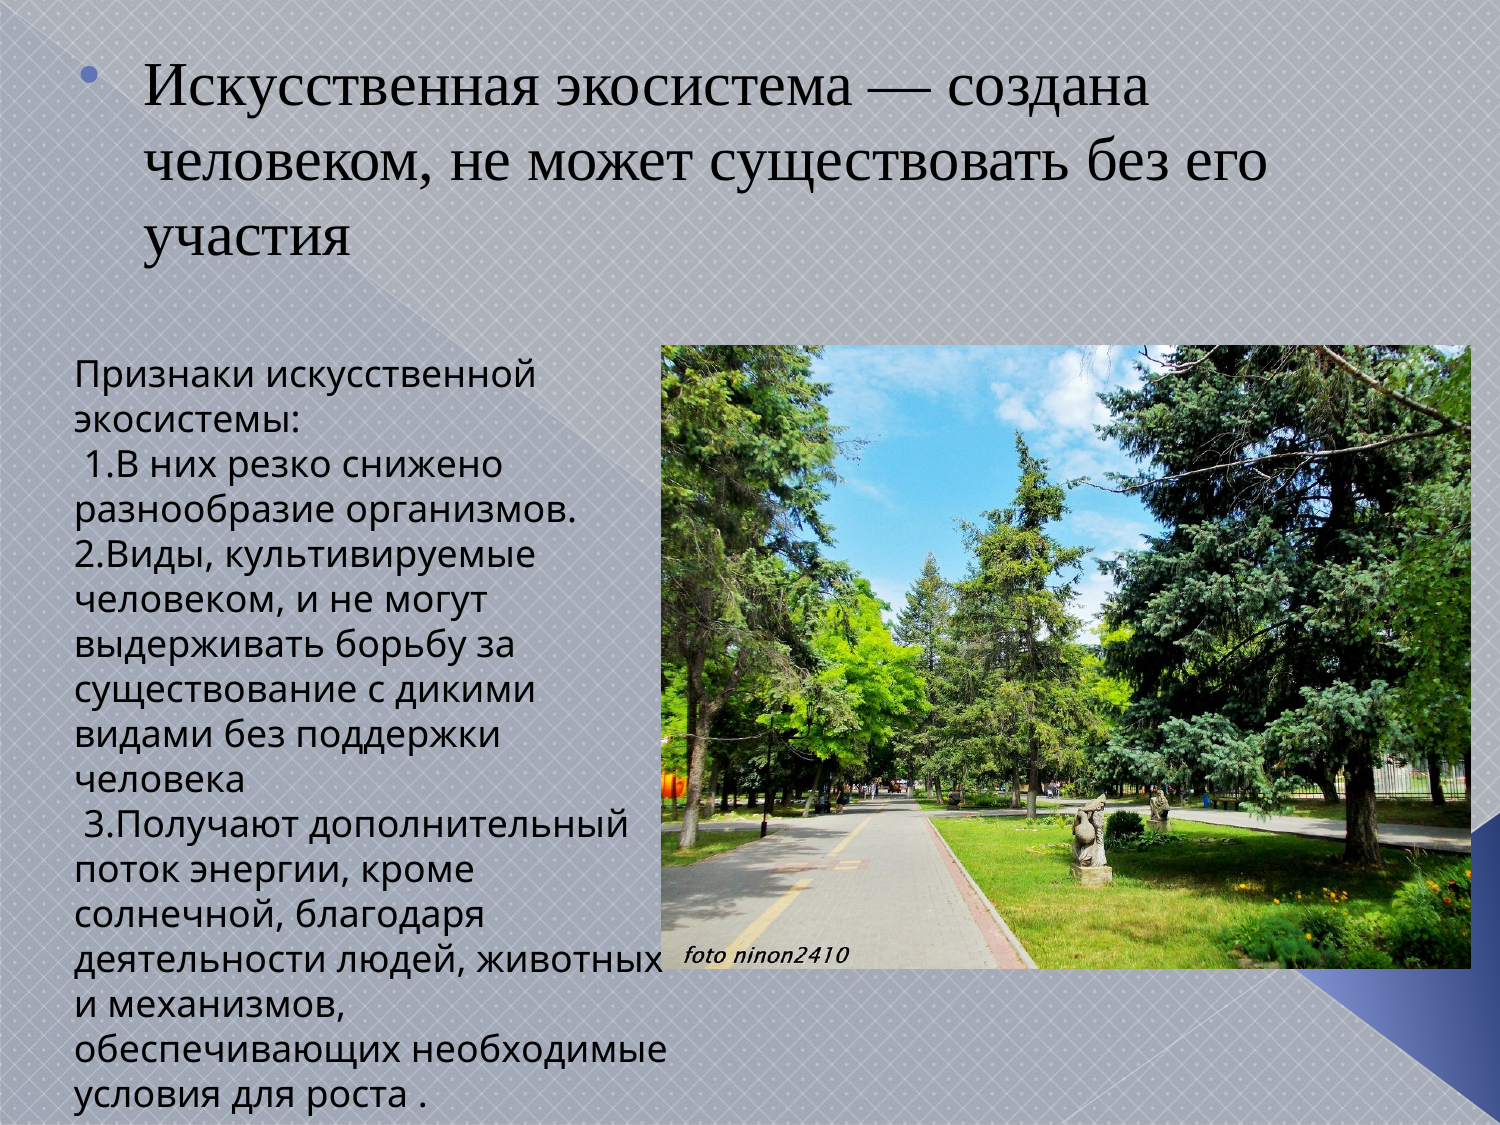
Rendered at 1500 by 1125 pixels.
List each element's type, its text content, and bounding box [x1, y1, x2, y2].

list Искусственная экосистема — создана человеком, не может существовать без его участия [55, 35, 1406, 276]
picture [0, 0, 1500, 1125]
text_box Признаки искусственной экосистемы: 1.В них резко снижено разнообразие организмов. 2.Виды, культивируемые человеком, и не могут выдерживать борьбу за существование с дикими видами без поддержки человека 3.Получают дополнительный поток энергии, кроме солнечной, благодаря деятельности людей, животных и механизмов, обеспечивающих необходимые условия для роста . [59, 342, 697, 1075]
